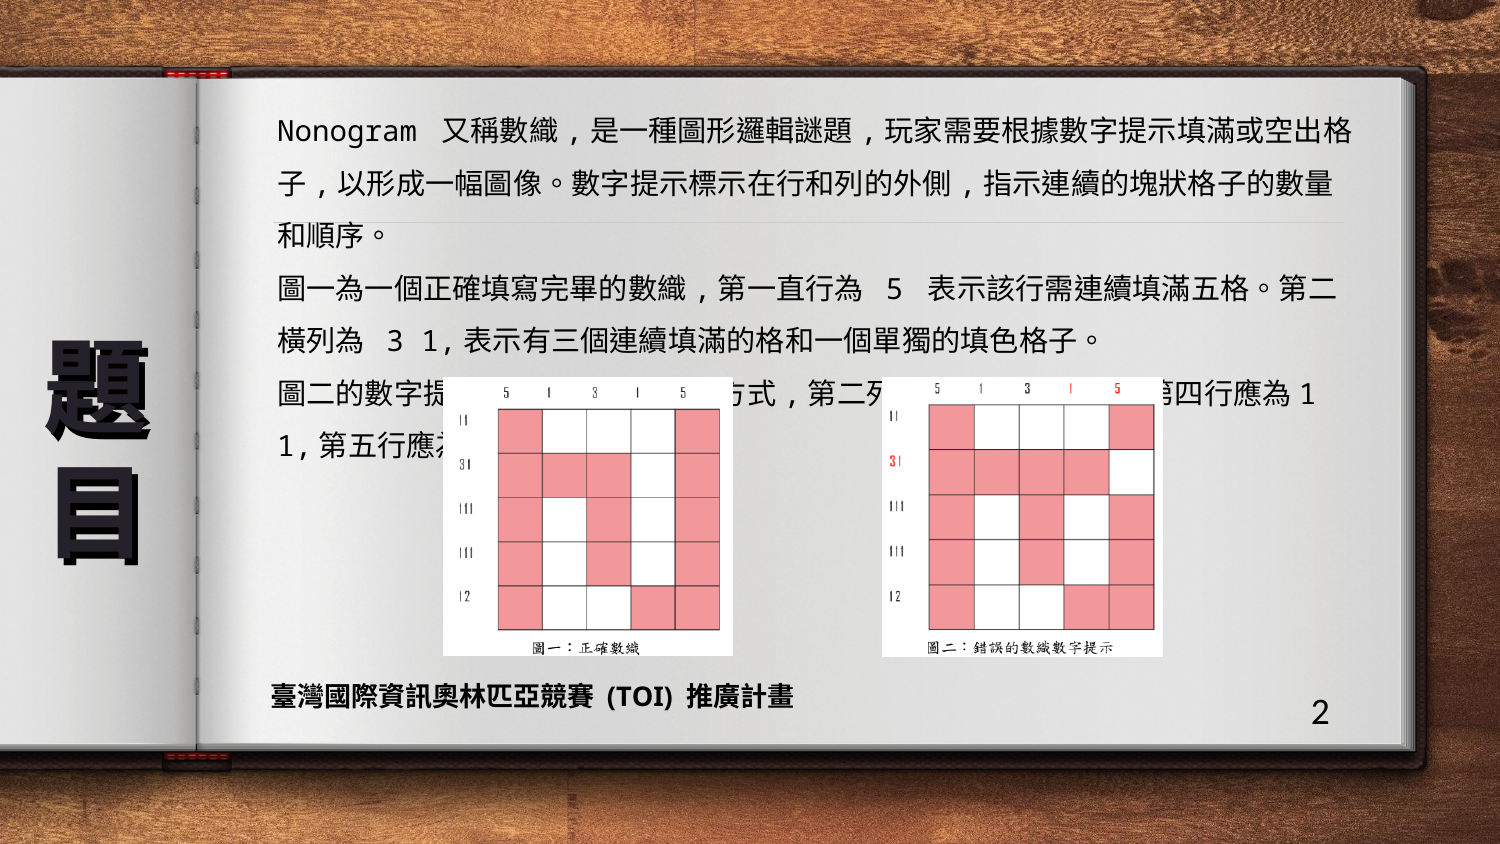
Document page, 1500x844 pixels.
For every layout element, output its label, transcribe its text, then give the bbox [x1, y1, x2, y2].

picture [882, 377, 1163, 657]
title 題 目 [28, 306, 210, 552]
text_box Nonogram 又稱數織,是一種圖形邏輯謎題,玩家需要根據數字提示填滿或空出格子,以形成一幅圖像。數字提示標示在行和列的外側,指示連續的塊狀格子的數量和順序。 圖一為一個正確填寫完畢的數織,第一直行為 5 表示該行需連續填滿五格。第二橫列為 3 1,表示有三個連續填滿的格和一個單獨的填色格子。 圖二的數字提示錯誤,按照此填色方式,第二列的 3 1 應為 4,第四行應為1 1,第五行應為 1 3。 [262, 88, 1373, 470]
picture [443, 377, 733, 656]
text_box 2 [1295, 672, 1386, 737]
